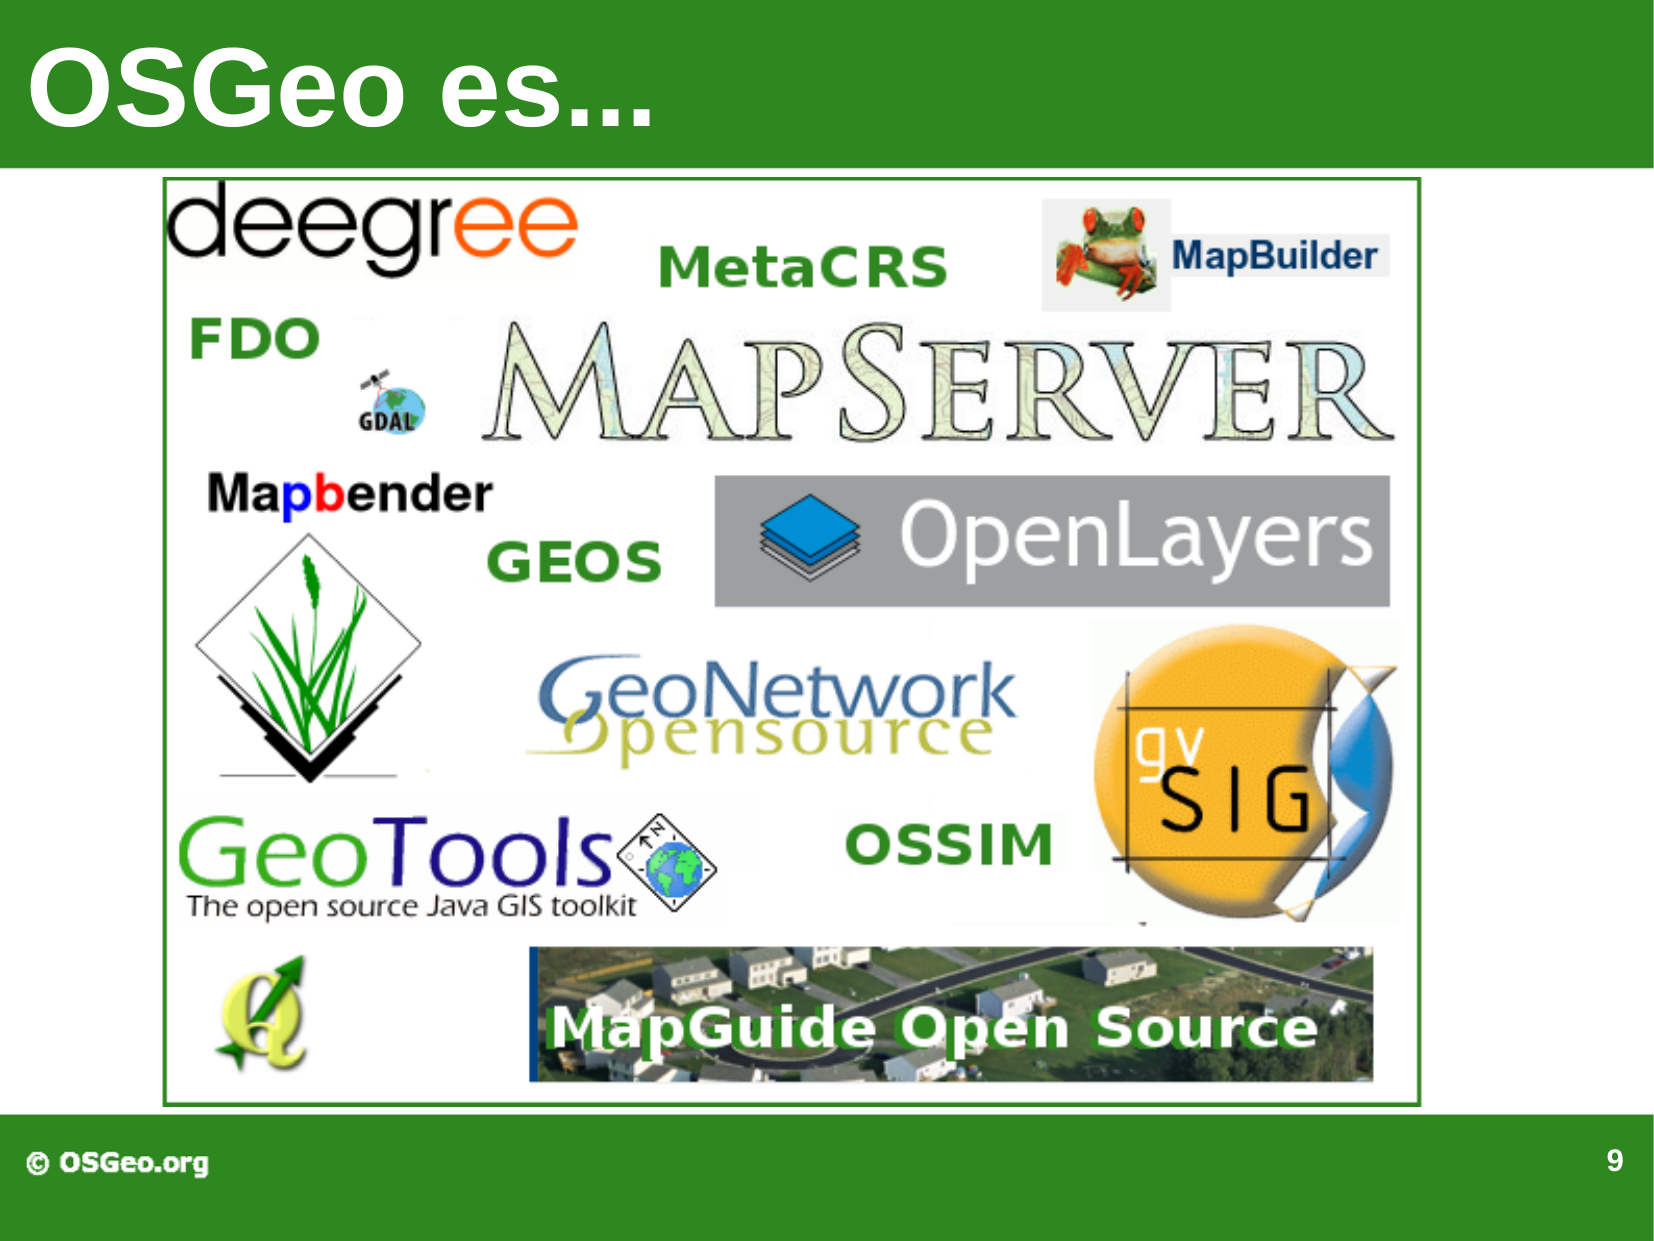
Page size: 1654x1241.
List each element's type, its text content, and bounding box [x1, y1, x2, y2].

picture [0, 0, 1654, 1241]
text_box OSGeo es... [12, 17, 1063, 159]
